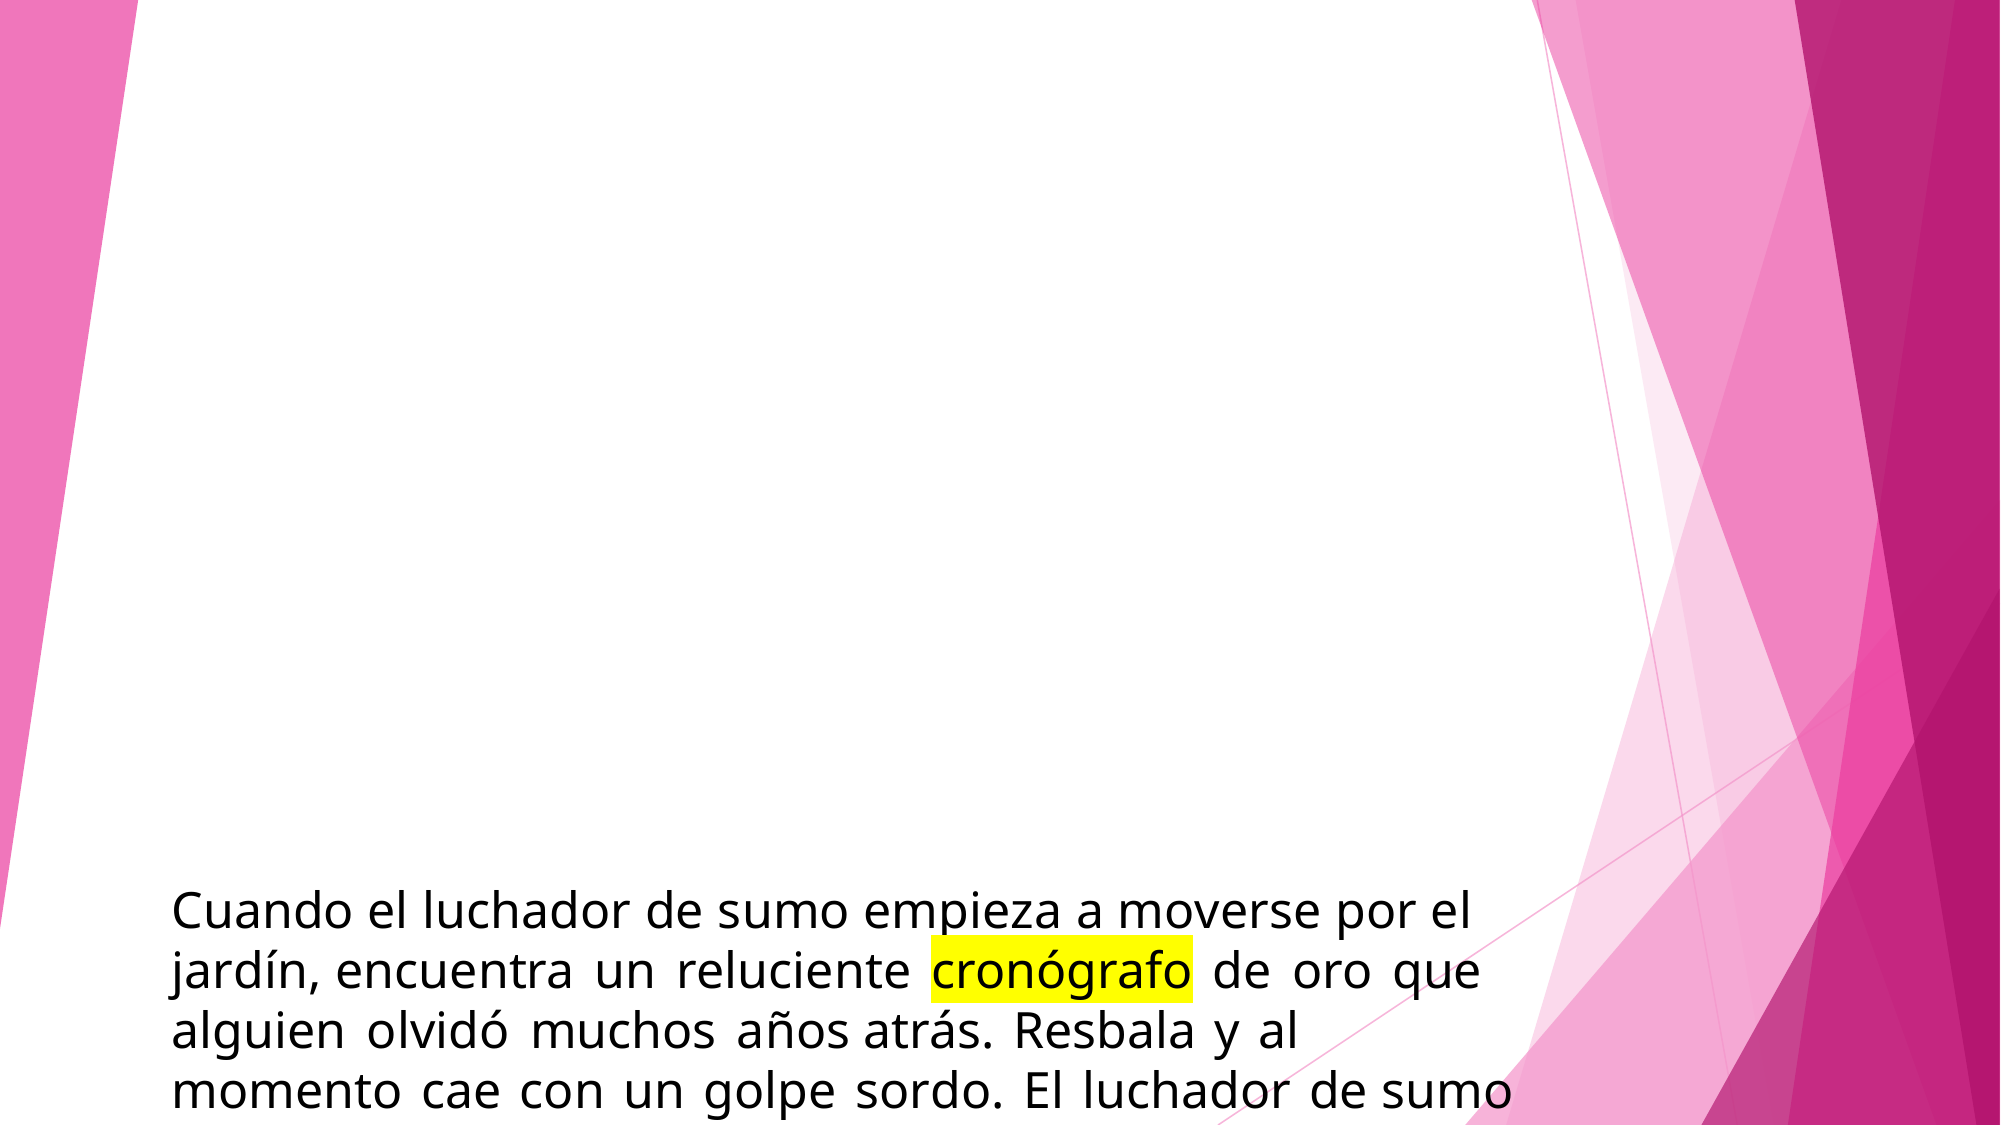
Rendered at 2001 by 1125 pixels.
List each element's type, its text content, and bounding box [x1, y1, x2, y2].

title Cuando el luchador de sumo empieza a moverse por el jardín, encuentra un reluciente cronógrafo de oro que alguien olvidó muchos años atrás. Resbala y al momento cae con un golpe sordo. El luchador de sumo queda inconsciente en el suelo, inmóvil. Cuando ya parece que ha exhalado su último aliento el luchador despierta, quién sabe si movido por la fragancia de unas rosas amarillas que florecen cerca de allí. Con nuevas energías, el luchador se pone rápidamente en pie y mira intuitivamente hacia su izquierda. Lo que ve le sorprende mucho. A través de las matas que hay al borde mismo del jardín observa un largo y serpenteante camino cubierto por millones de hermosos diamantes. Algo parece impulsar al luchador a tomar esa senda y, dicho sea en su honor, así lo hace. Ese camino le lleva por la senda de la alegría perdurable y la felicidad eterna. [156, 870, 1554, 1125]
